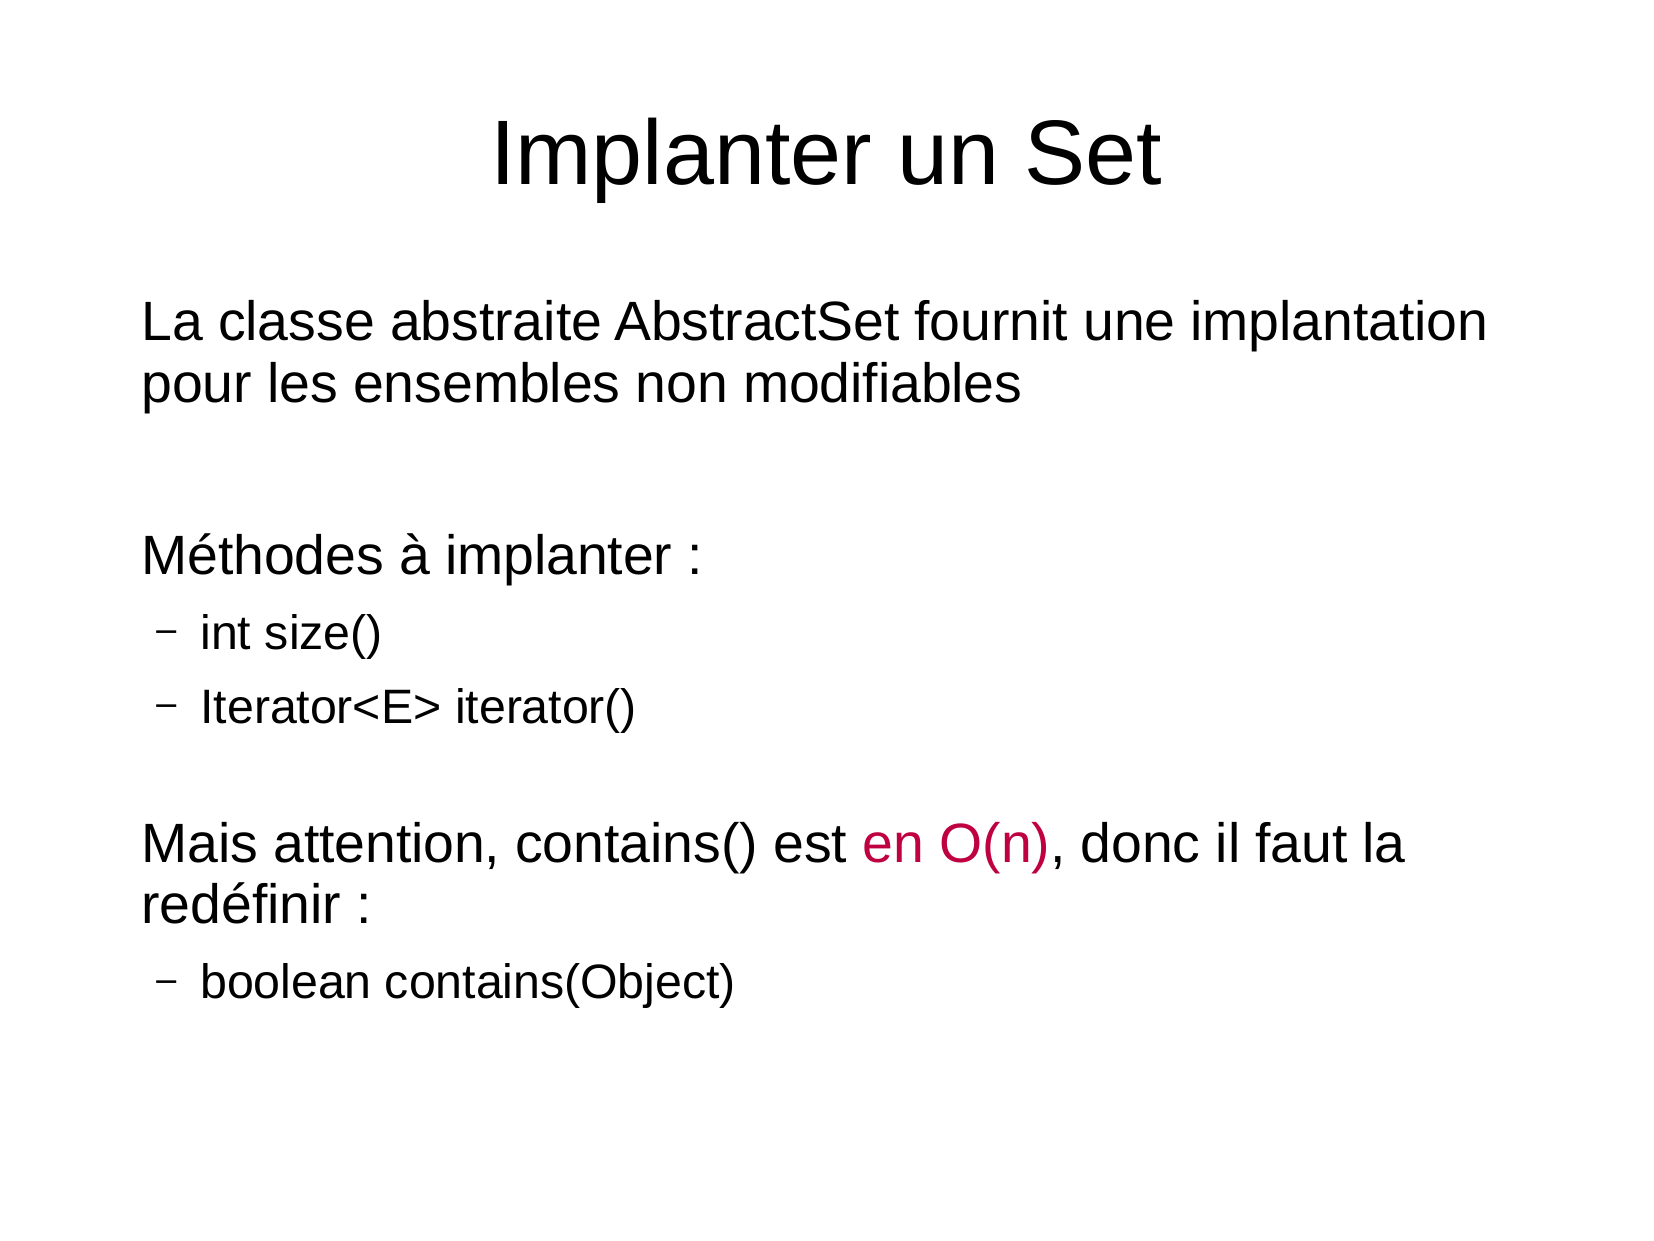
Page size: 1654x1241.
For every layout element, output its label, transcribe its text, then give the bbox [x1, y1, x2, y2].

list La classe abstraite AbstractSet fournit une implantation pour les ensembles non modifiables Méthodes à implanter : int size() Iterator<E> iterator() Mais attention, contains() est en O(n), donc il faut la redéfinir : boolean contains(Object) [82, 290, 1571, 1010]
title Implanter un Set [82, 49, 1571, 257]
